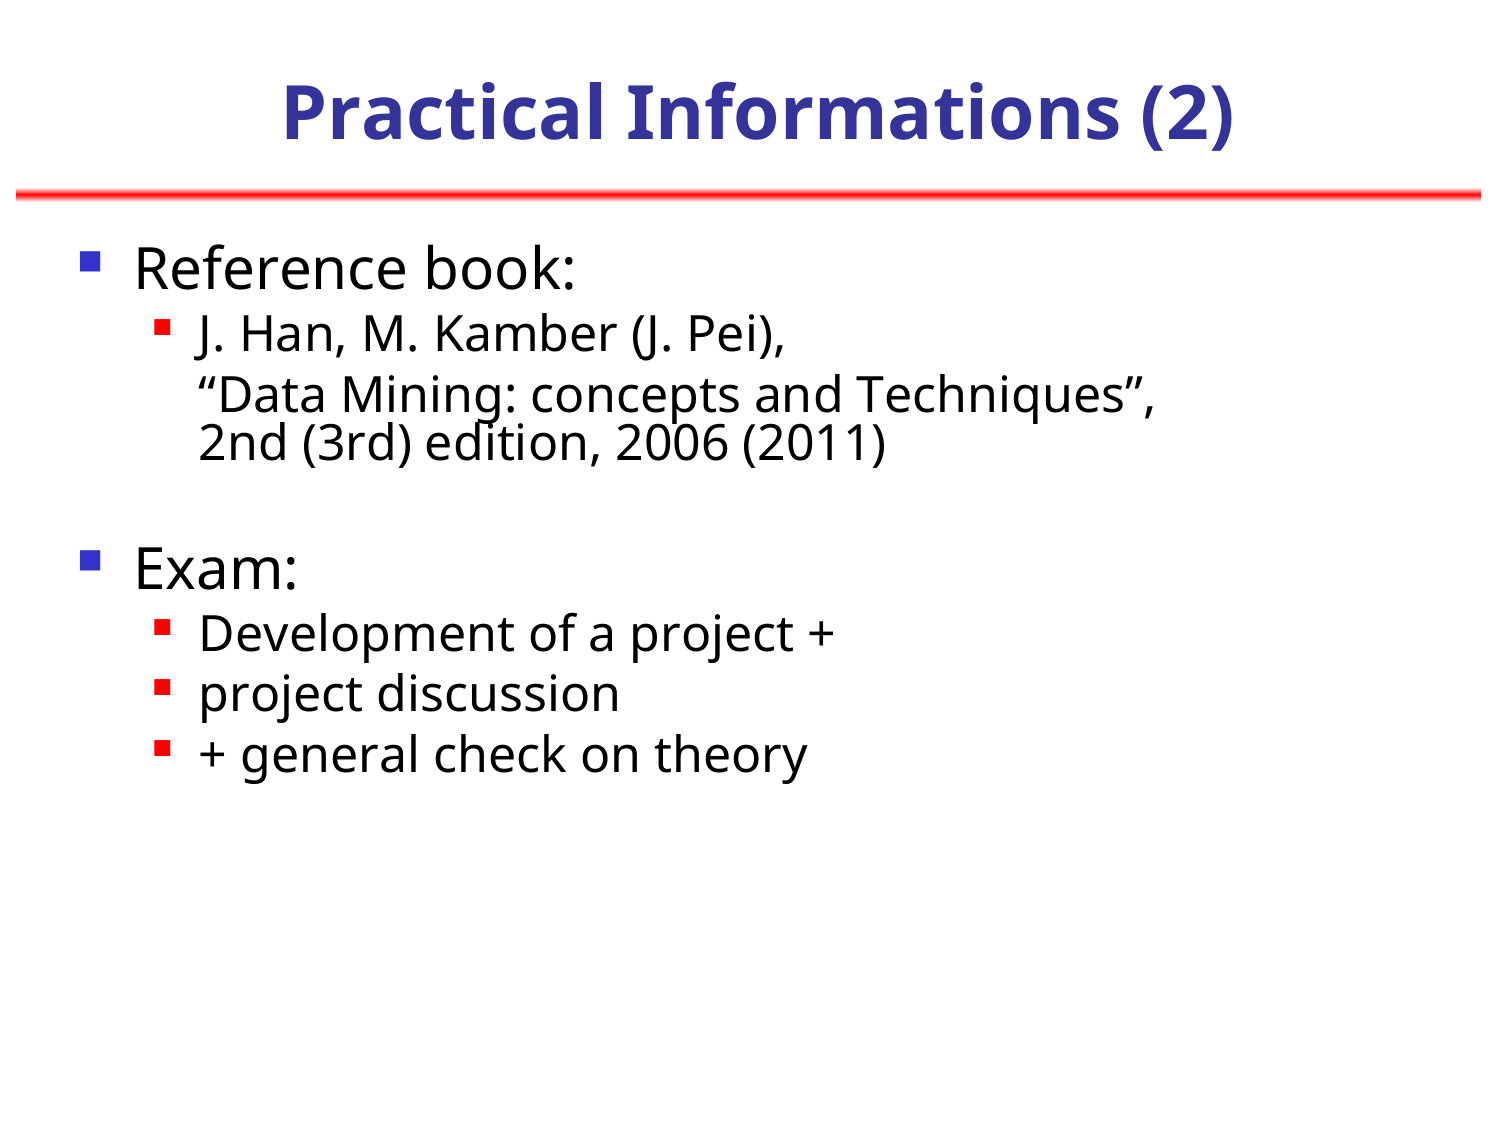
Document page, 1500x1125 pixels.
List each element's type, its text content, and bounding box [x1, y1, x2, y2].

title Practical Informations (2) [124, 0, 1391, 163]
list Reference book: J. Han, M. Kamber (J. Pei), “Data Mining: concepts and Techniques”, 2nd (3rd) edition, 2006 (2011) Exam: Development of a project + project discussion + general check on theory [62, 237, 1450, 1075]
